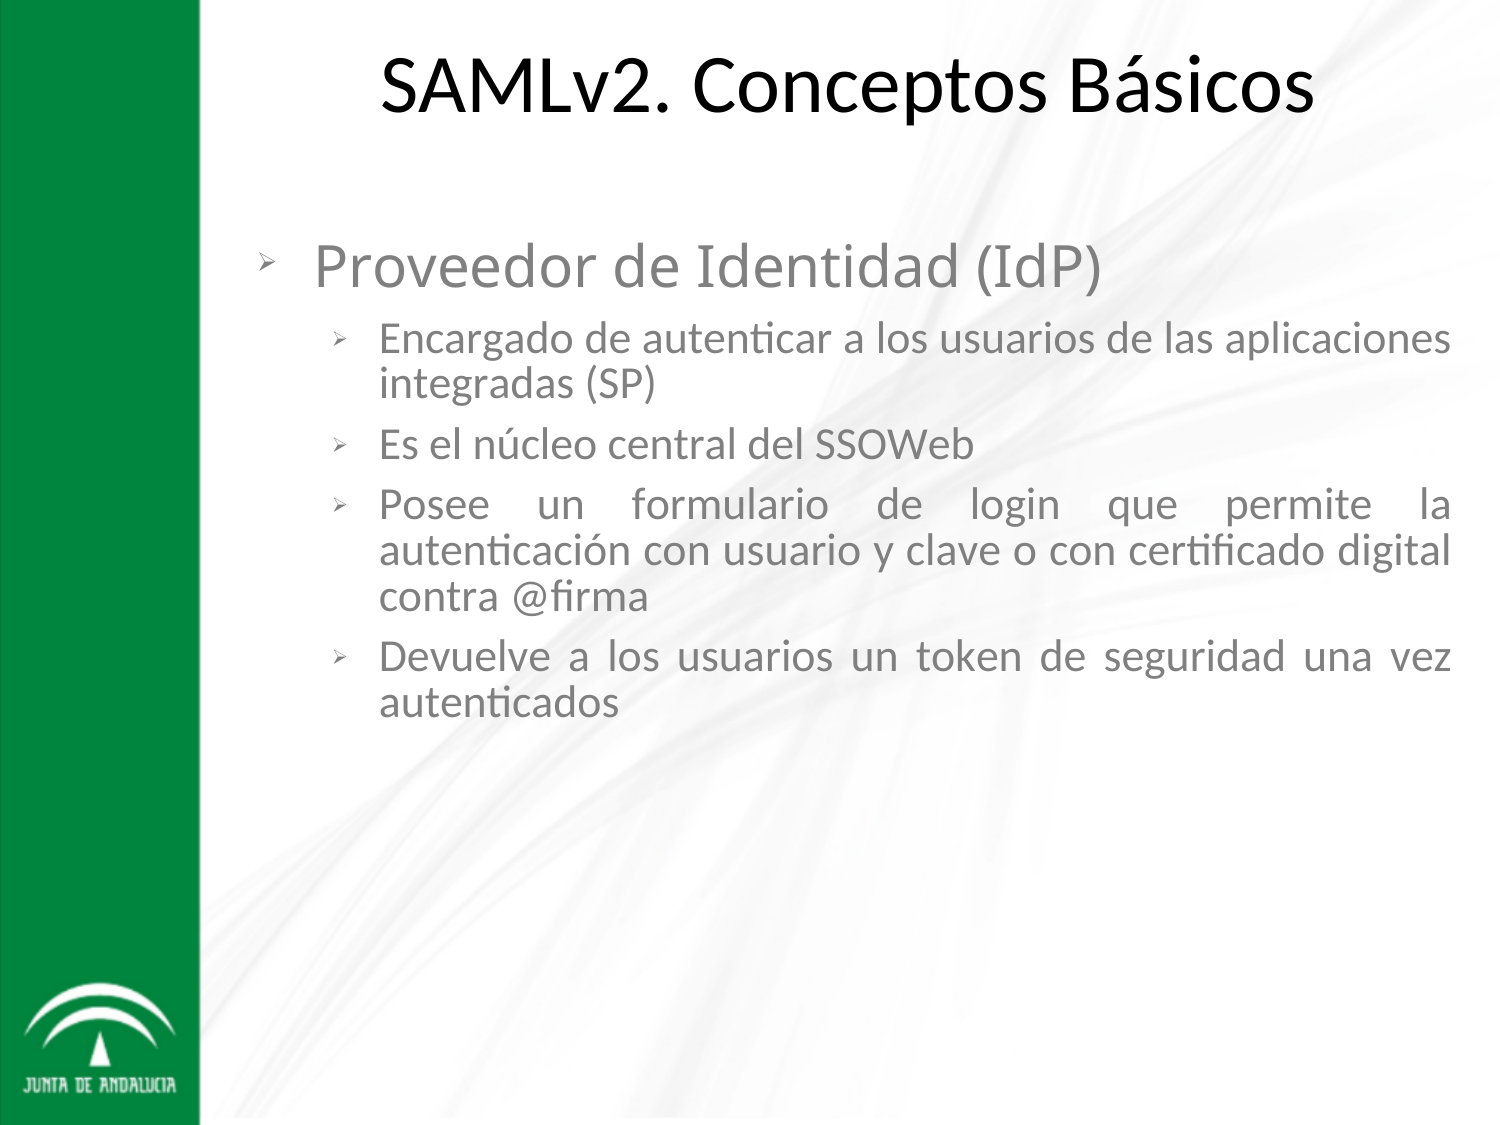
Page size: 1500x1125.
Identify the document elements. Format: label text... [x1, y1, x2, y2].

title SAMLv2. Conceptos Básicos [183, 38, 1500, 146]
picture [0, 0, 1500, 1125]
list Proveedor de Identidad (IdP) Encargado de autenticar a los usuarios de las aplicaciones integradas (SP) Es el núcleo central del SSOWeb Posee un formulario de login que permite la autenticación con usuario y clave o con certificado digital contra @firma Devuelve a los usuarios un token de seguridad una vez autenticados [256, 225, 1453, 918]
